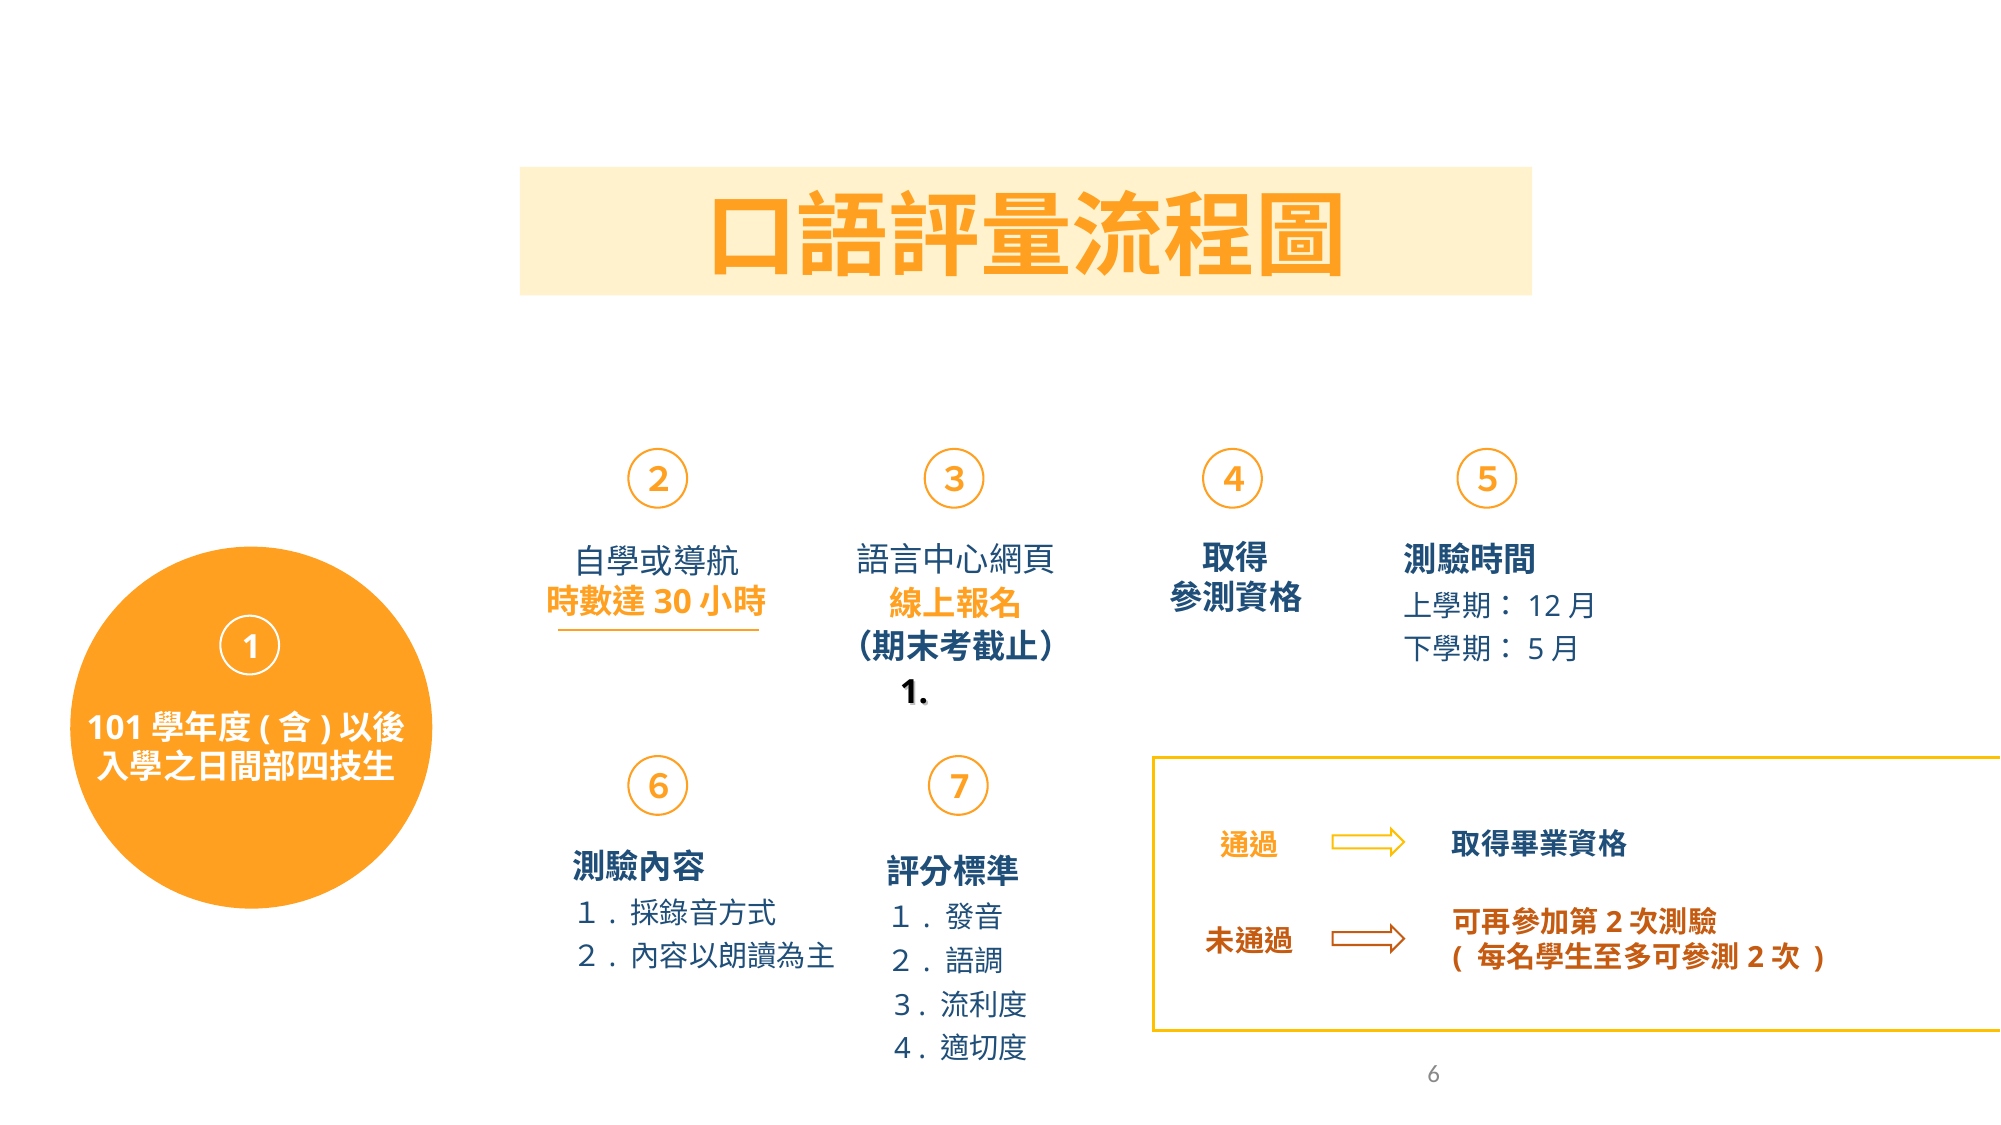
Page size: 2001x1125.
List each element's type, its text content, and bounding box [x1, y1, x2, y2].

text_box 7 [935, 758, 985, 813]
text_box ４ [1247, 451, 1266, 506]
text_box 未通過 [1191, 915, 1309, 965]
text_box 6 [1412, 1042, 1863, 1103]
text_box 1 [266, 662, 276, 672]
text_box 測驗時間 上學期：12月 下學期：5月 [1389, 527, 1613, 673]
text_box ２ [628, 451, 642, 468]
title 口語評量流程圖 [519, 166, 1533, 296]
text_box ３ [924, 488, 939, 506]
text_box ３ [926, 451, 982, 506]
text_box 語言中心網頁 線上報名 （期末考截止） [825, 527, 1088, 718]
text_box ３ [969, 451, 987, 506]
text_box 7 [974, 802, 985, 813]
text_box 評分標準 １. 發音 ２. 語調 3 . 流利度 4 . 適切度 [872, 838, 1089, 1072]
text_box ６ [673, 758, 691, 813]
text_box ２ [673, 451, 691, 506]
text_box 1 [227, 617, 276, 672]
text_box 1 [227, 617, 235, 623]
text_box 可再參加第2次測驗 ( 每名學生至多可參測2次 ) [1438, 896, 1839, 981]
text_box ５ [1502, 451, 1520, 506]
text_box ６ [628, 796, 643, 813]
text_box ４ [1202, 451, 1217, 470]
text_box 7 [974, 758, 985, 769]
text_box ２ [628, 489, 643, 506]
text_box ５ [1457, 488, 1472, 506]
text_box 7 [935, 758, 943, 764]
text_box 101學年度(含)以後 入學之日間部四技生 [72, 698, 421, 793]
text_box ２ [630, 451, 686, 506]
text_box 1 [264, 617, 276, 628]
text_box [83, 793, 419, 908]
text_box 7 [935, 807, 943, 813]
text_box ４ [1202, 486, 1218, 506]
text_box ３ [924, 451, 938, 469]
text_box ４ [1205, 451, 1260, 506]
text_box 取得 參測資格 [1154, 529, 1318, 624]
text_box ５ [1459, 451, 1515, 506]
text_box 取得畢業資格 [1437, 818, 1643, 868]
text_box [73, 547, 432, 788]
text_box ６ [630, 758, 686, 813]
text_box 自學或導航 時數達30小時 [531, 533, 782, 628]
text_box ６ [628, 758, 642, 775]
text_box 通過 [1205, 819, 1294, 869]
text_box ５ [1457, 451, 1471, 468]
text_box 測驗內容 １. 採錄音方式 ２. 內容以朗讀為主 [557, 834, 857, 980]
